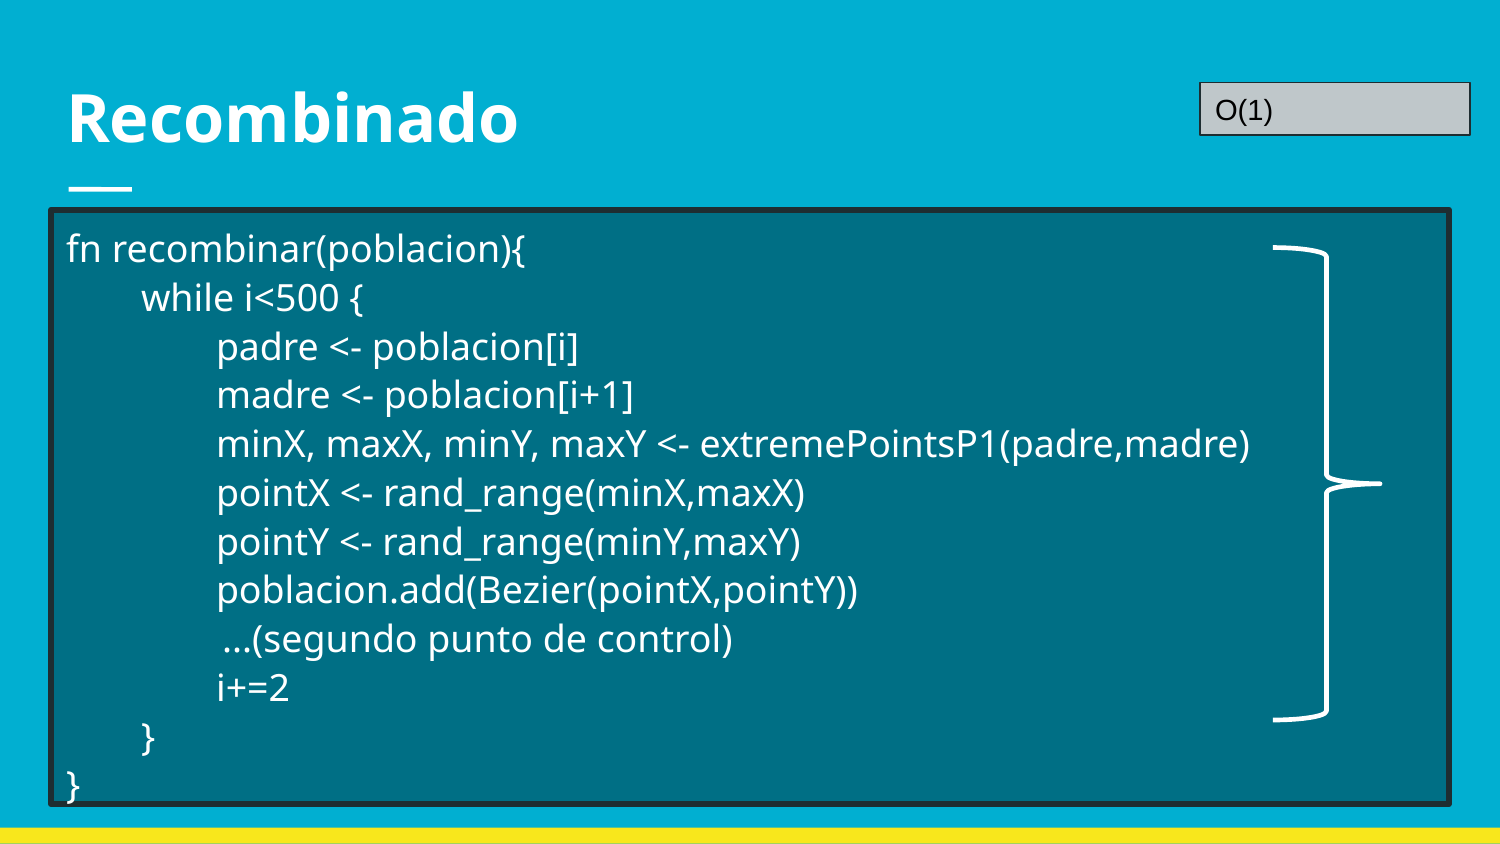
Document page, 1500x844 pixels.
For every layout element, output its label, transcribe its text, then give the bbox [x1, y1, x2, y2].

title Recombinado [51, 61, 1449, 167]
list fn recombinar(poblacion){ while i<500 { padre <- poblacion[i] madre <- poblacion[i+1] minX, maxX, minY, maxY <- extremePointsP1(padre,madre) pointX <- rand_range(minX,maxX) pointY <- rand_range(minY,maxY) poblacion.add(Bezier(pointX,pointY)) ...(segundo punto de control) i+=2 } } [51, 209, 1449, 804]
text_box O(1) [1200, 82, 1471, 135]
